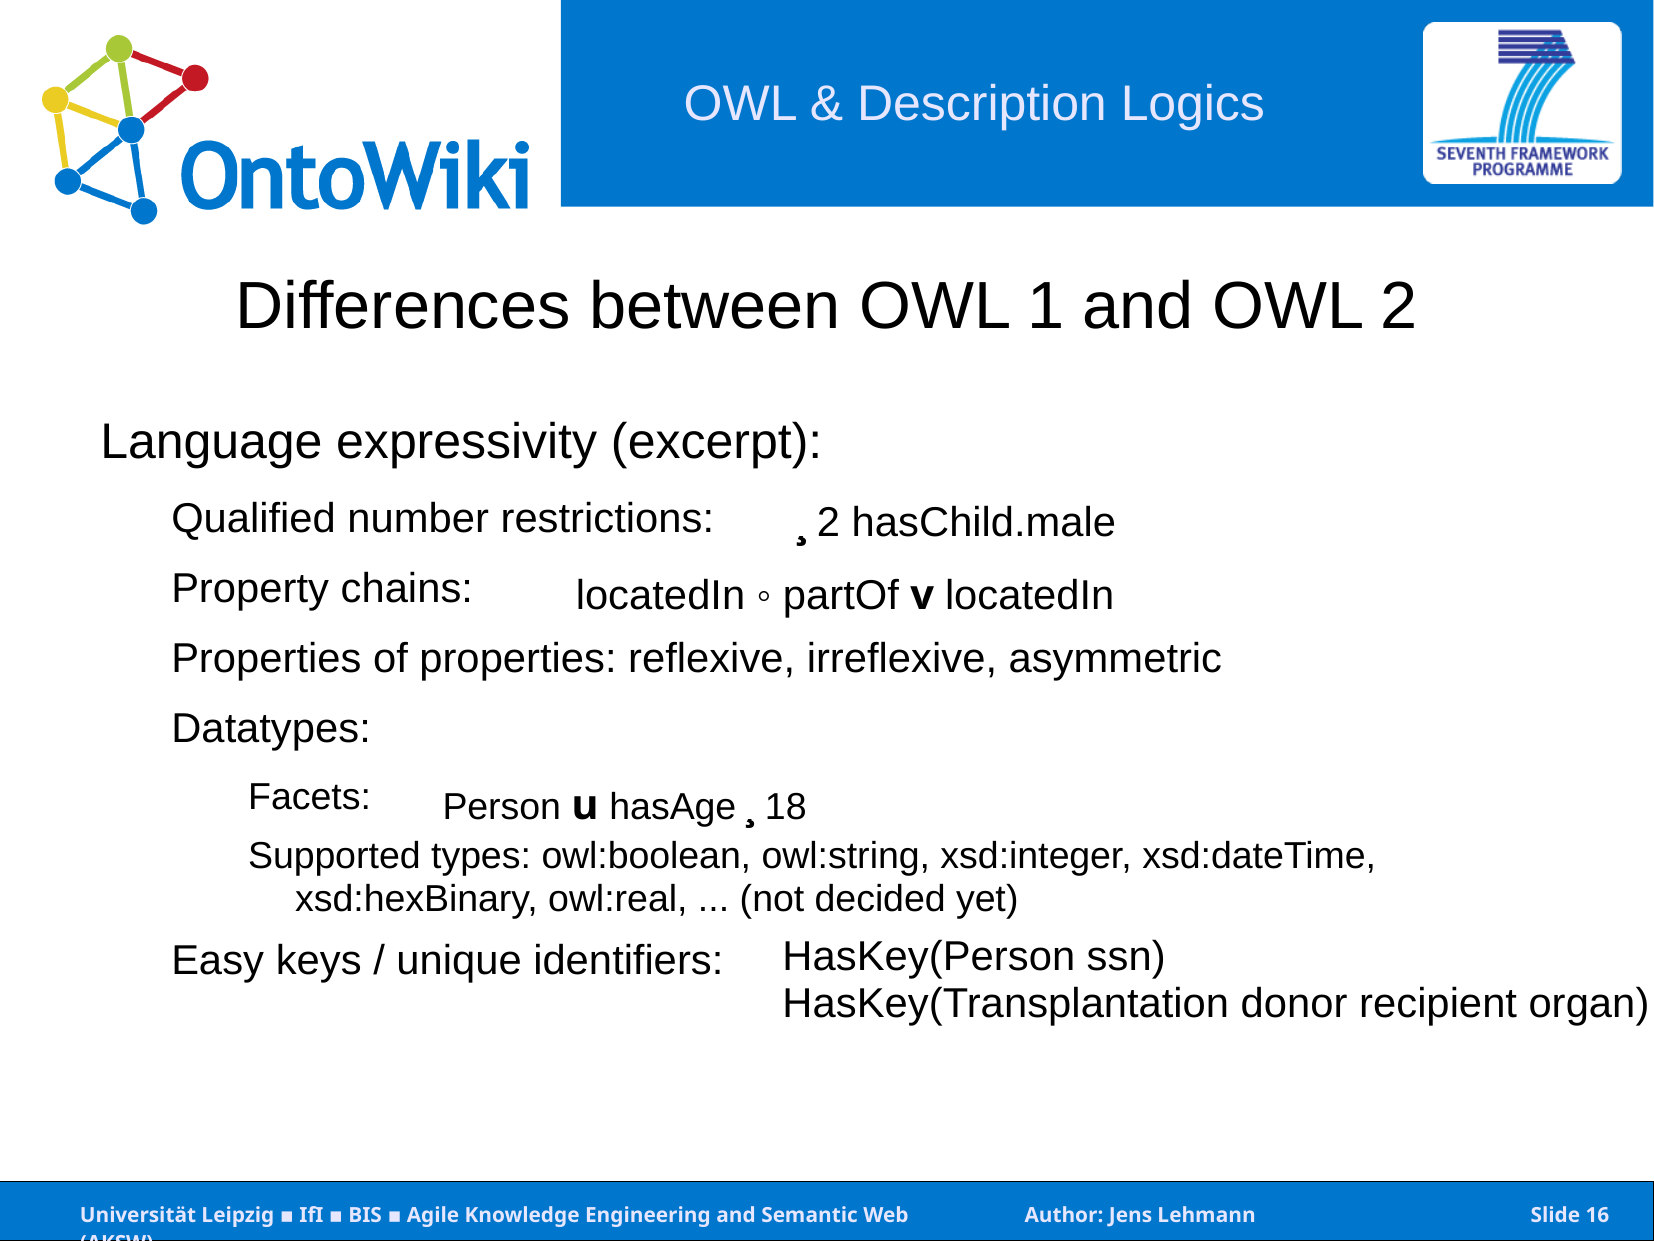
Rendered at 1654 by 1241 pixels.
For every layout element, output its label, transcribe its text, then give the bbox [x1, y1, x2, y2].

picture [41, 34, 532, 231]
text_box HasKey(Person ssn) HasKey(Transplantation donor recipient organ) [767, 925, 1654, 1034]
title Differences between OWL 1 and OWL 2 [82, 243, 1571, 368]
text_box ¸ 2 hasChild.male [782, 484, 1152, 577]
picture [1423, 22, 1622, 184]
text_box Person u hasAge ¸ 18 [427, 767, 850, 857]
list Language expressivity (excerpt): Qualified number restrictions: Property chains: Properties of properties: reflexive, irreflexive, asymmetric Datatypes: Facets: Supported types: owl:boolean, owl:string, xsd:integer, xsd:dateTime, xsd:hexBinary, owl:real, ... (not decided yet) Easy keys / unique identifiers: [82, 413, 1571, 1136]
text_box locatedIn ◦ partOf v locatedIn [561, 557, 1135, 650]
